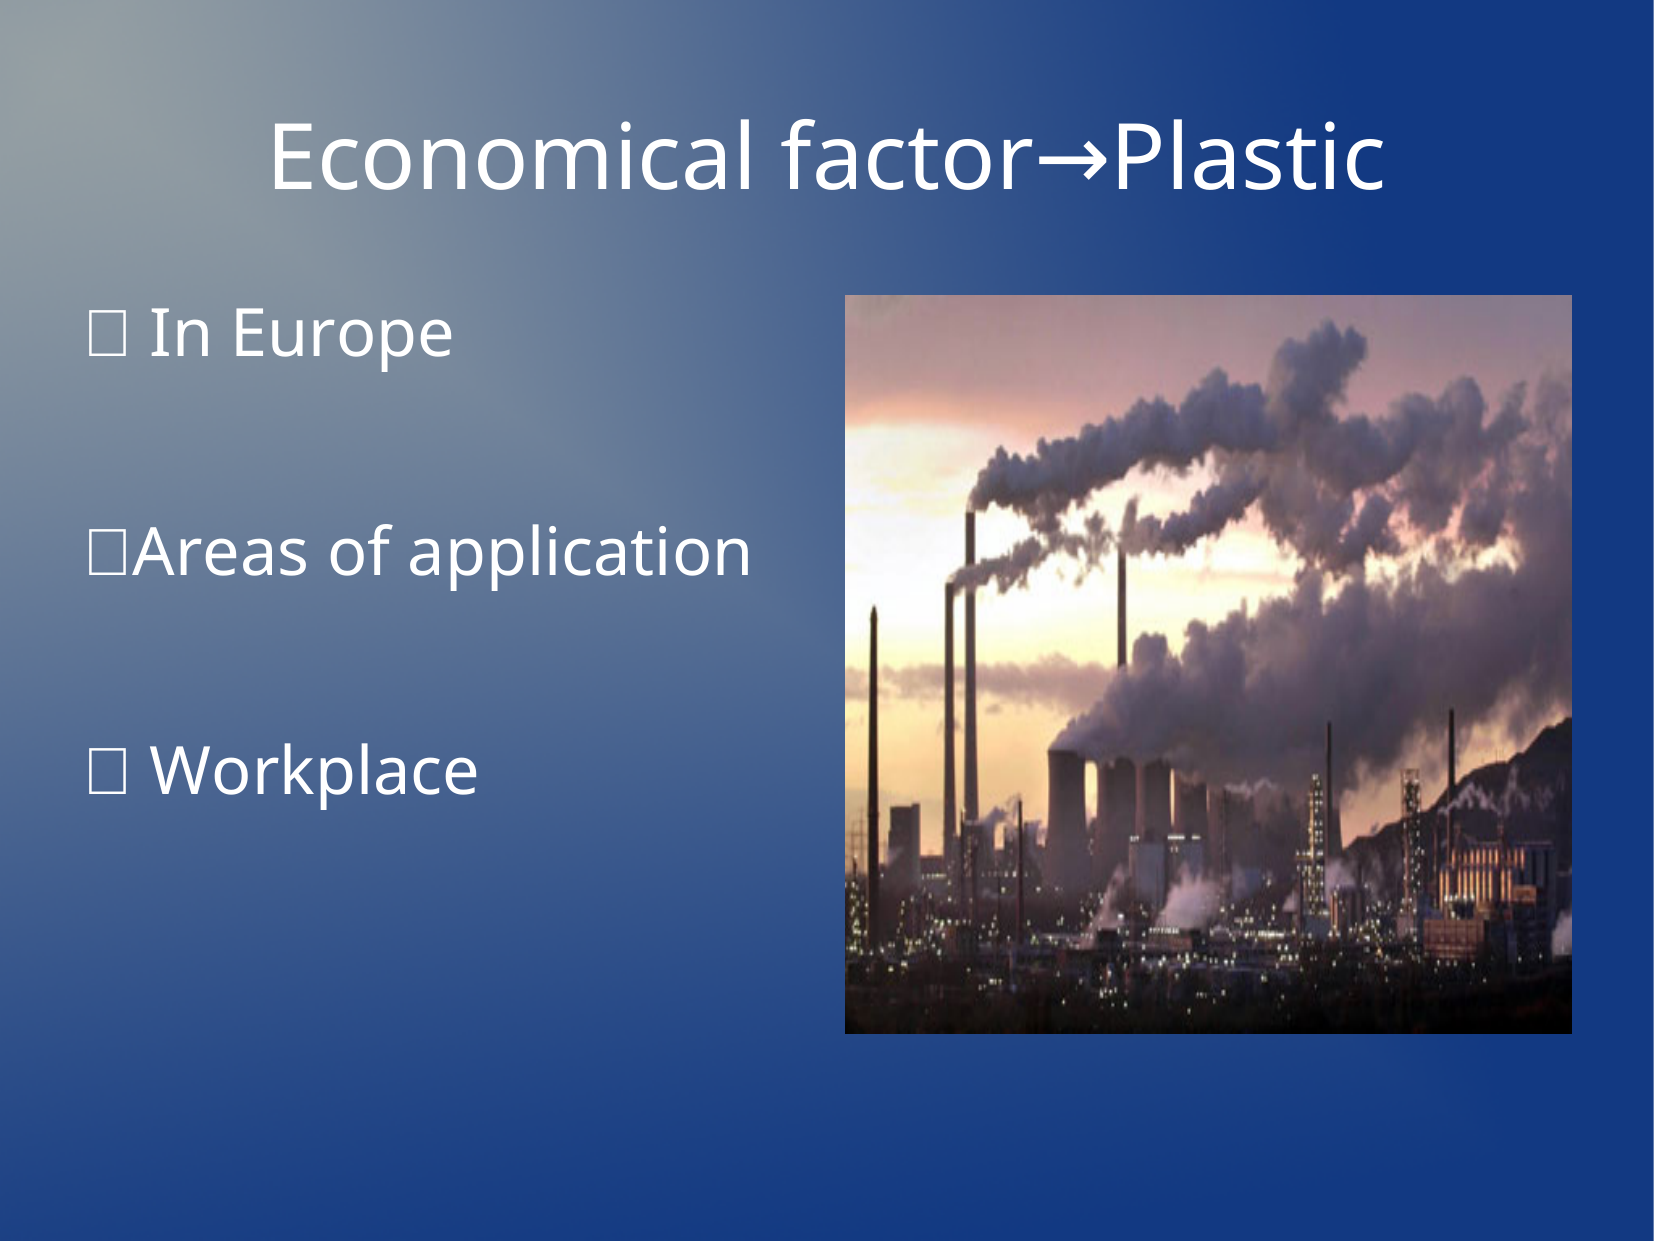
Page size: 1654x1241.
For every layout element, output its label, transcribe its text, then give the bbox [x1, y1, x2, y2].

picture [0, 0, 1654, 1241]
list  In Europe Areas of application  Workplace [82, 290, 809, 918]
title Economical factor→Plastic [82, 97, 1571, 208]
